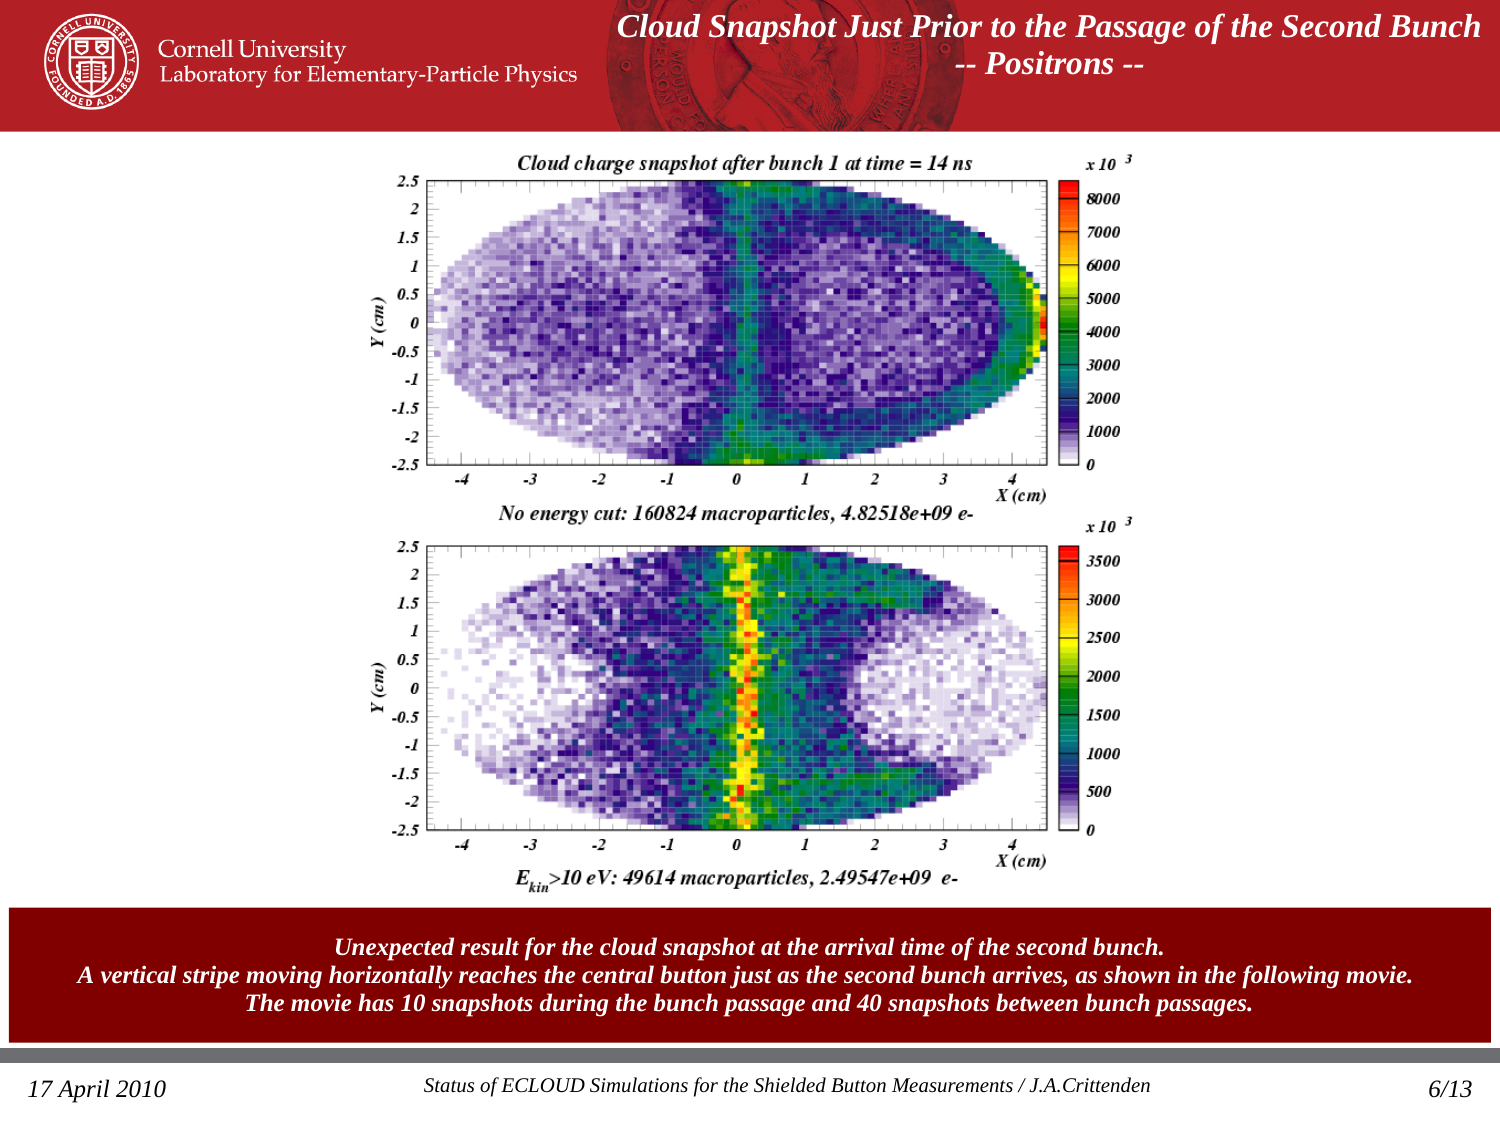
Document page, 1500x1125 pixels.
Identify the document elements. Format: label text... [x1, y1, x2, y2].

picture [360, 149, 1141, 901]
picture [0, 0, 1500, 132]
text_box Unexpected result for the cloud snapshot at the arrival time of the second bunch. A vertical stripe moving horizontally reaches the central button just as the second bunch arrives, as shown in the following movie. The movie has 10 snapshots during the bunch passage and 40 snapshots between bunch passages. [8, 907, 1491, 1043]
text_box Cloud Snapshot Just Prior to the Passage of the Second Bunch -- Positrons -- [599, 0, 1500, 113]
